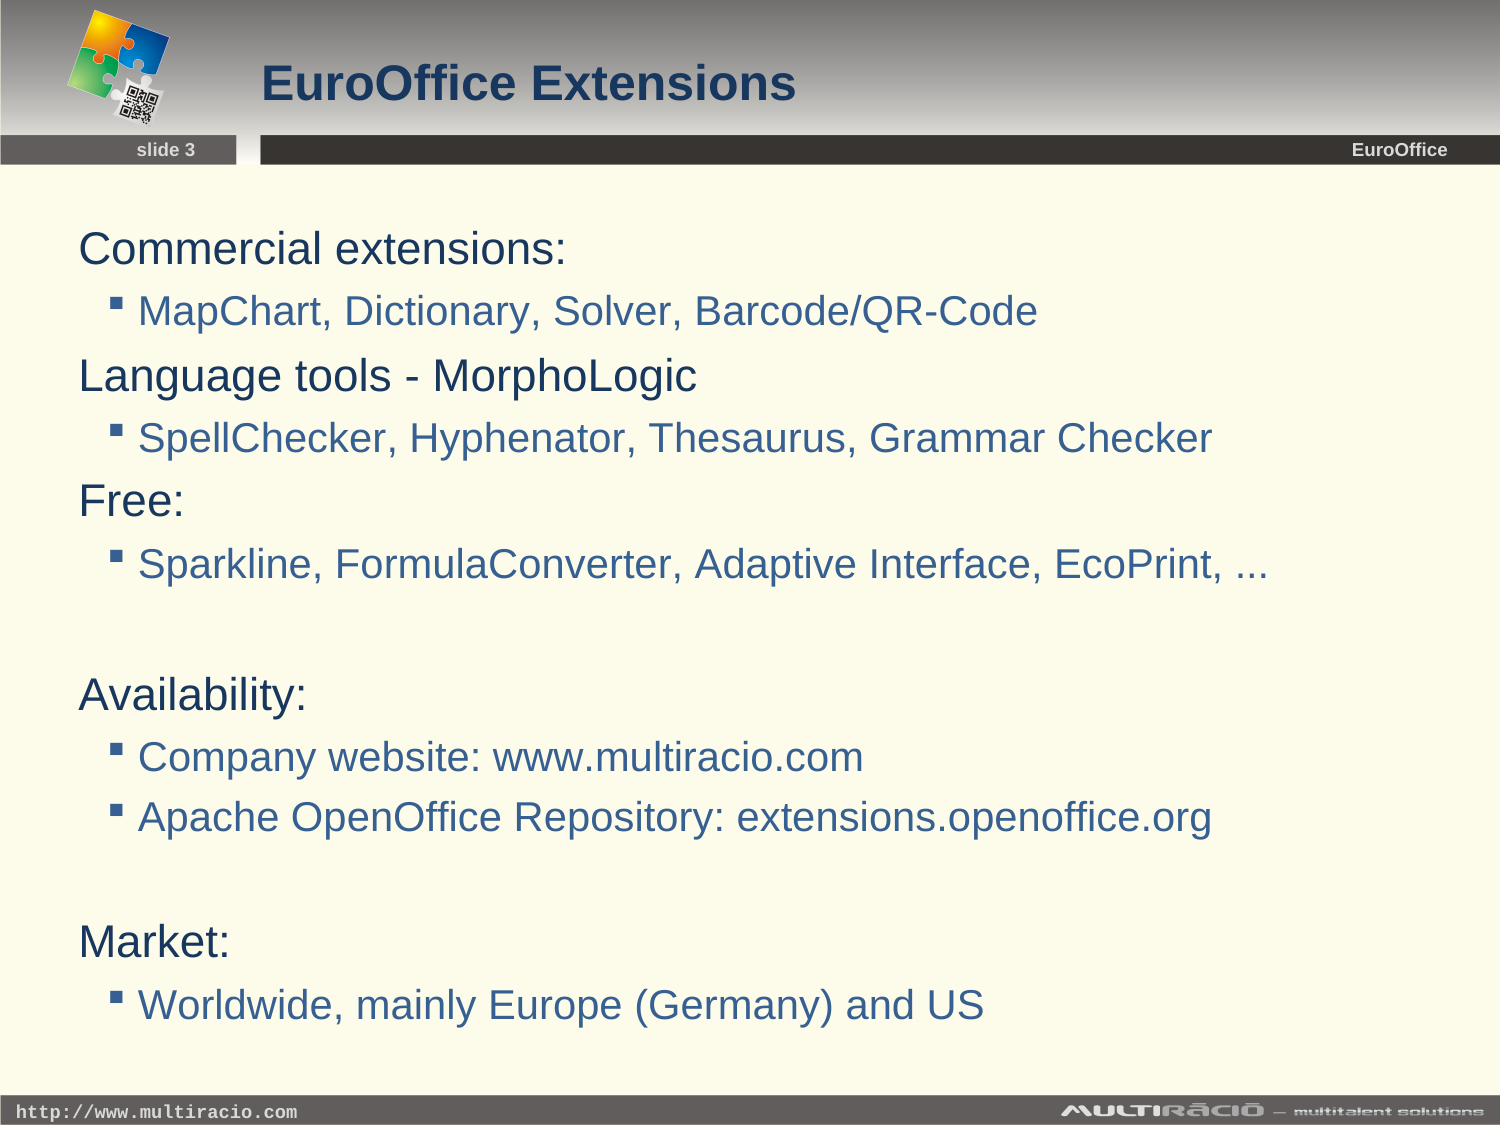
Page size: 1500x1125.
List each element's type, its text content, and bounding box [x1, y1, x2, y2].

text_box slide <szám> [58, 137, 211, 161]
text_box EuroOffice [304, 137, 1468, 161]
title EuroOffice Extensions [246, 35, 1397, 111]
list Commercial extensions: MapChart, Dictionary, Solver, Barcode/QR-Code Language tools - MorphoLogic SpellChecker, Hyphenator, Thesaurus, Grammar Checker Free: Sparkline, FormulaConverter, Adaptive Interface, EcoPrint, ... Availability: Company website: www.multiracio.com Apache OpenOffice Repository: extensions.openoffice.org Market: Worldwide, mainly Europe (Germany) and US [63, 210, 1442, 1104]
picture [0, 0, 1500, 1125]
